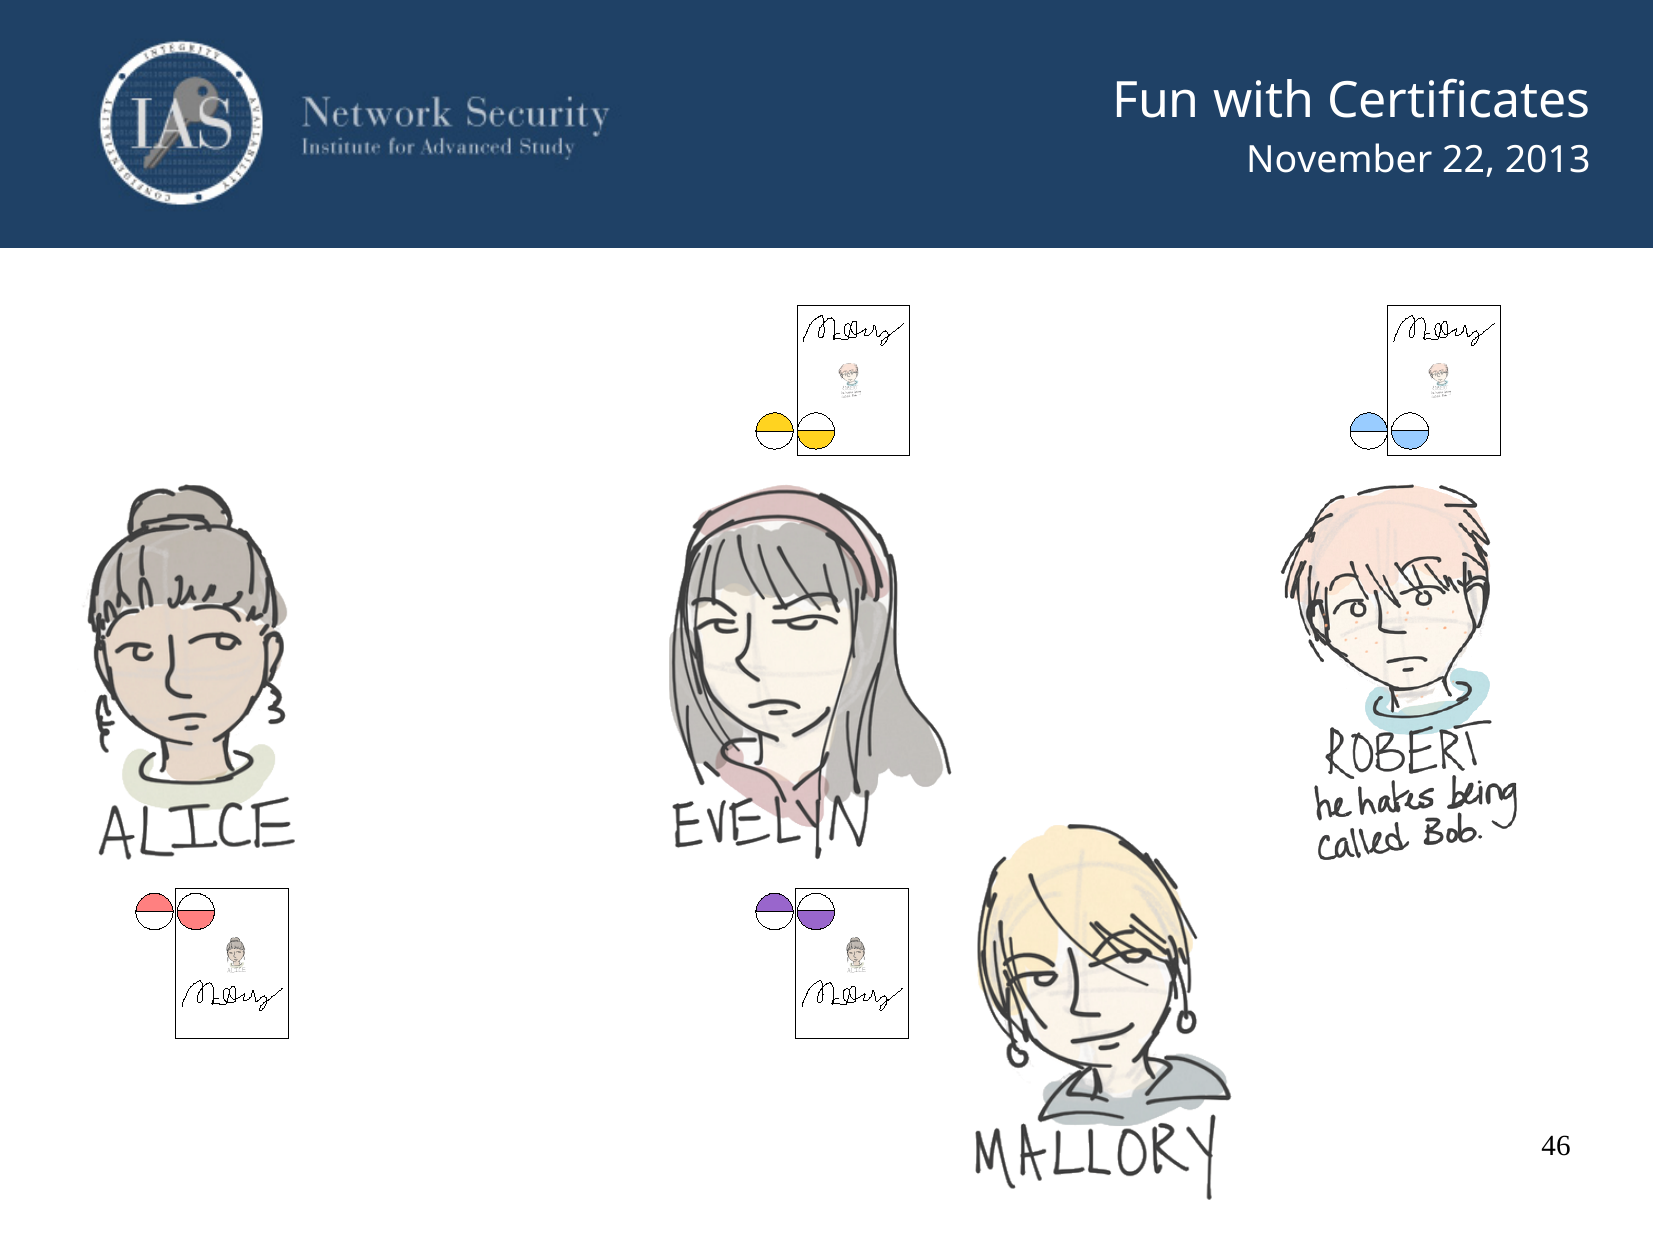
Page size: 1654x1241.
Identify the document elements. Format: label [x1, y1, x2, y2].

text_box [755, 412, 794, 432]
picture [1280, 484, 1517, 860]
picture [838, 363, 861, 398]
text_box [1350, 412, 1387, 432]
text_box [177, 910, 215, 930]
text_box [797, 910, 835, 930]
picture [975, 824, 1232, 1201]
text_box [1391, 430, 1429, 450]
picture [1428, 363, 1451, 398]
picture [0, 0, 1653, 248]
picture [225, 937, 246, 973]
text_box [755, 893, 794, 912]
picture [669, 484, 952, 860]
picture [75, 484, 295, 860]
text_box [135, 893, 174, 912]
picture [845, 937, 866, 973]
text_box [798, 430, 835, 450]
